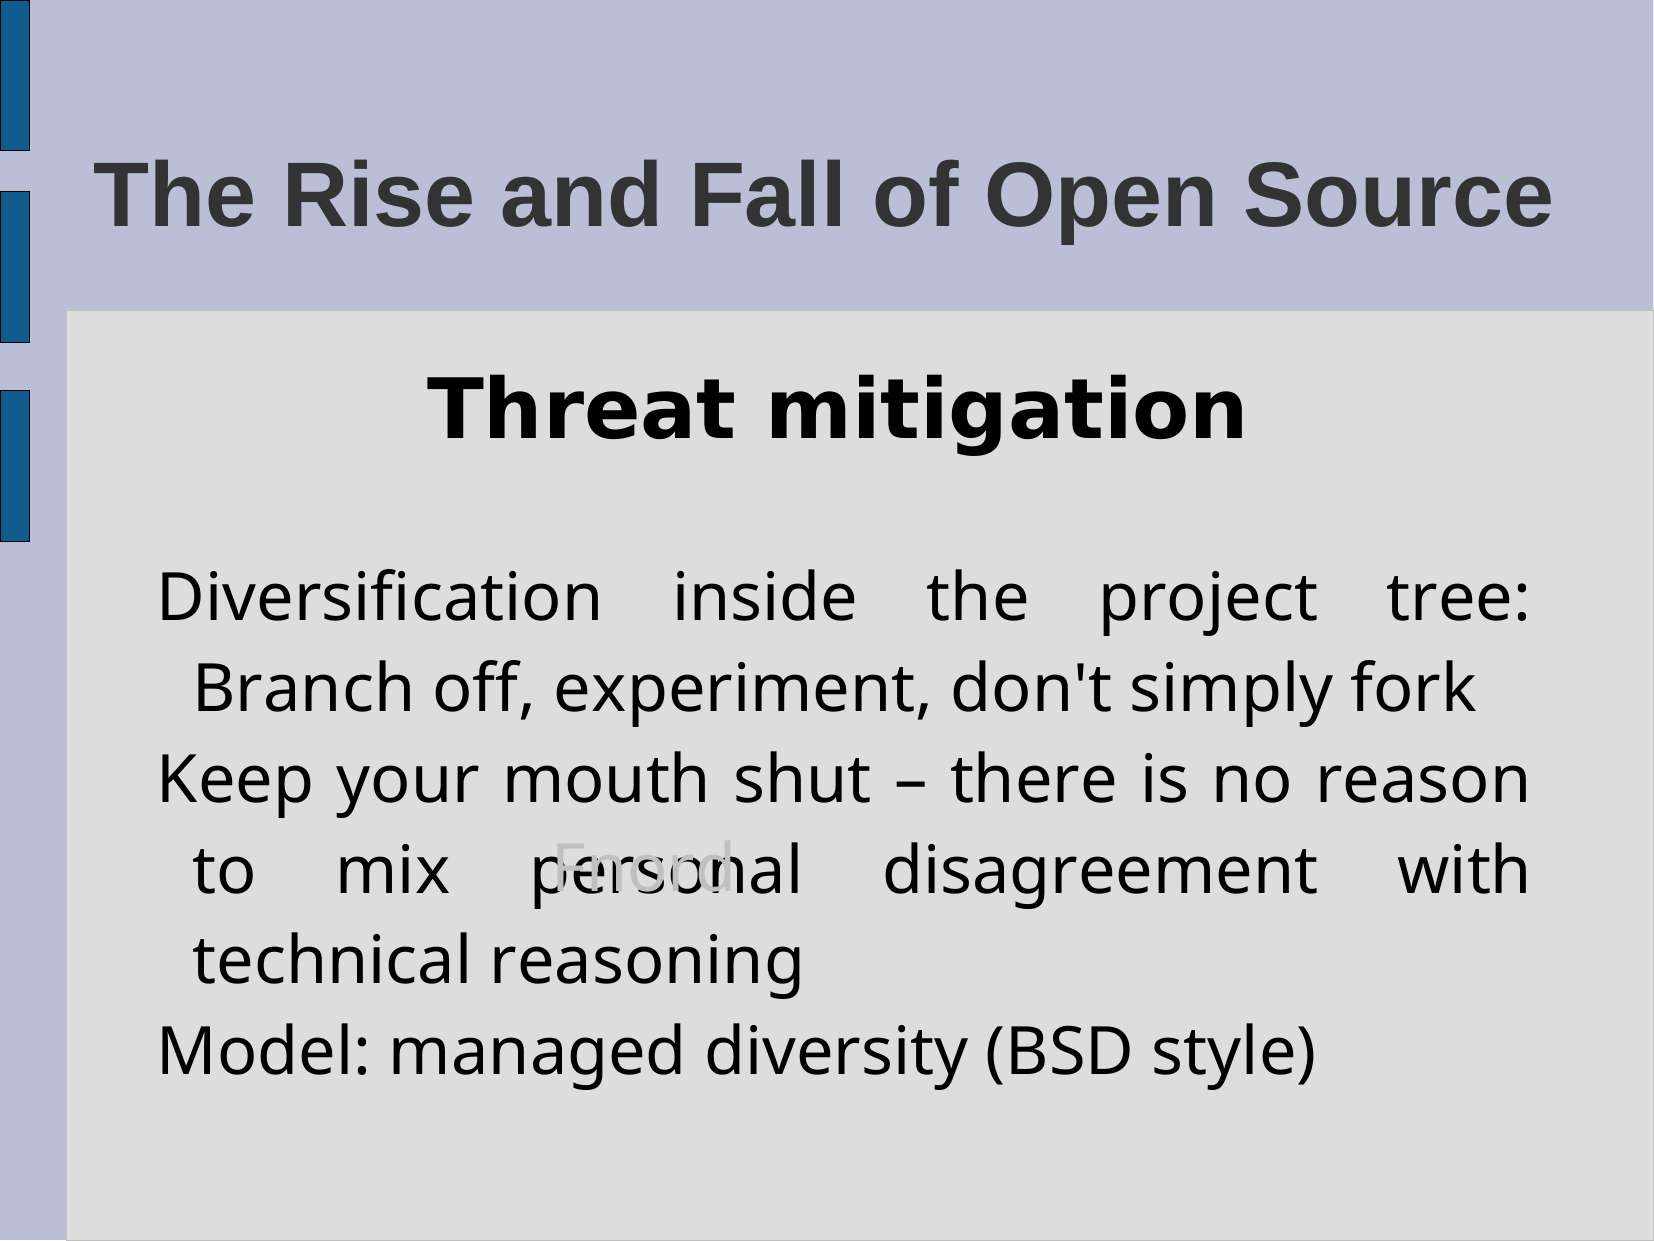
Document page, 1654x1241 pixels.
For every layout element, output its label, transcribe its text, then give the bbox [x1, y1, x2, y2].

text_box Threat mitigation [101, 354, 1576, 488]
text_box Fnord [515, 825, 901, 906]
subtitle Diversification inside the project tree: Branch off, experiment, don't simply fork Keep your mouth shut – there is no reason to mix personal disagreement with technical reasoning Model: managed diversity (BSD style) [121, 525, 1534, 1119]
title The Rise and Fall of Open Source [37, 98, 1613, 291]
